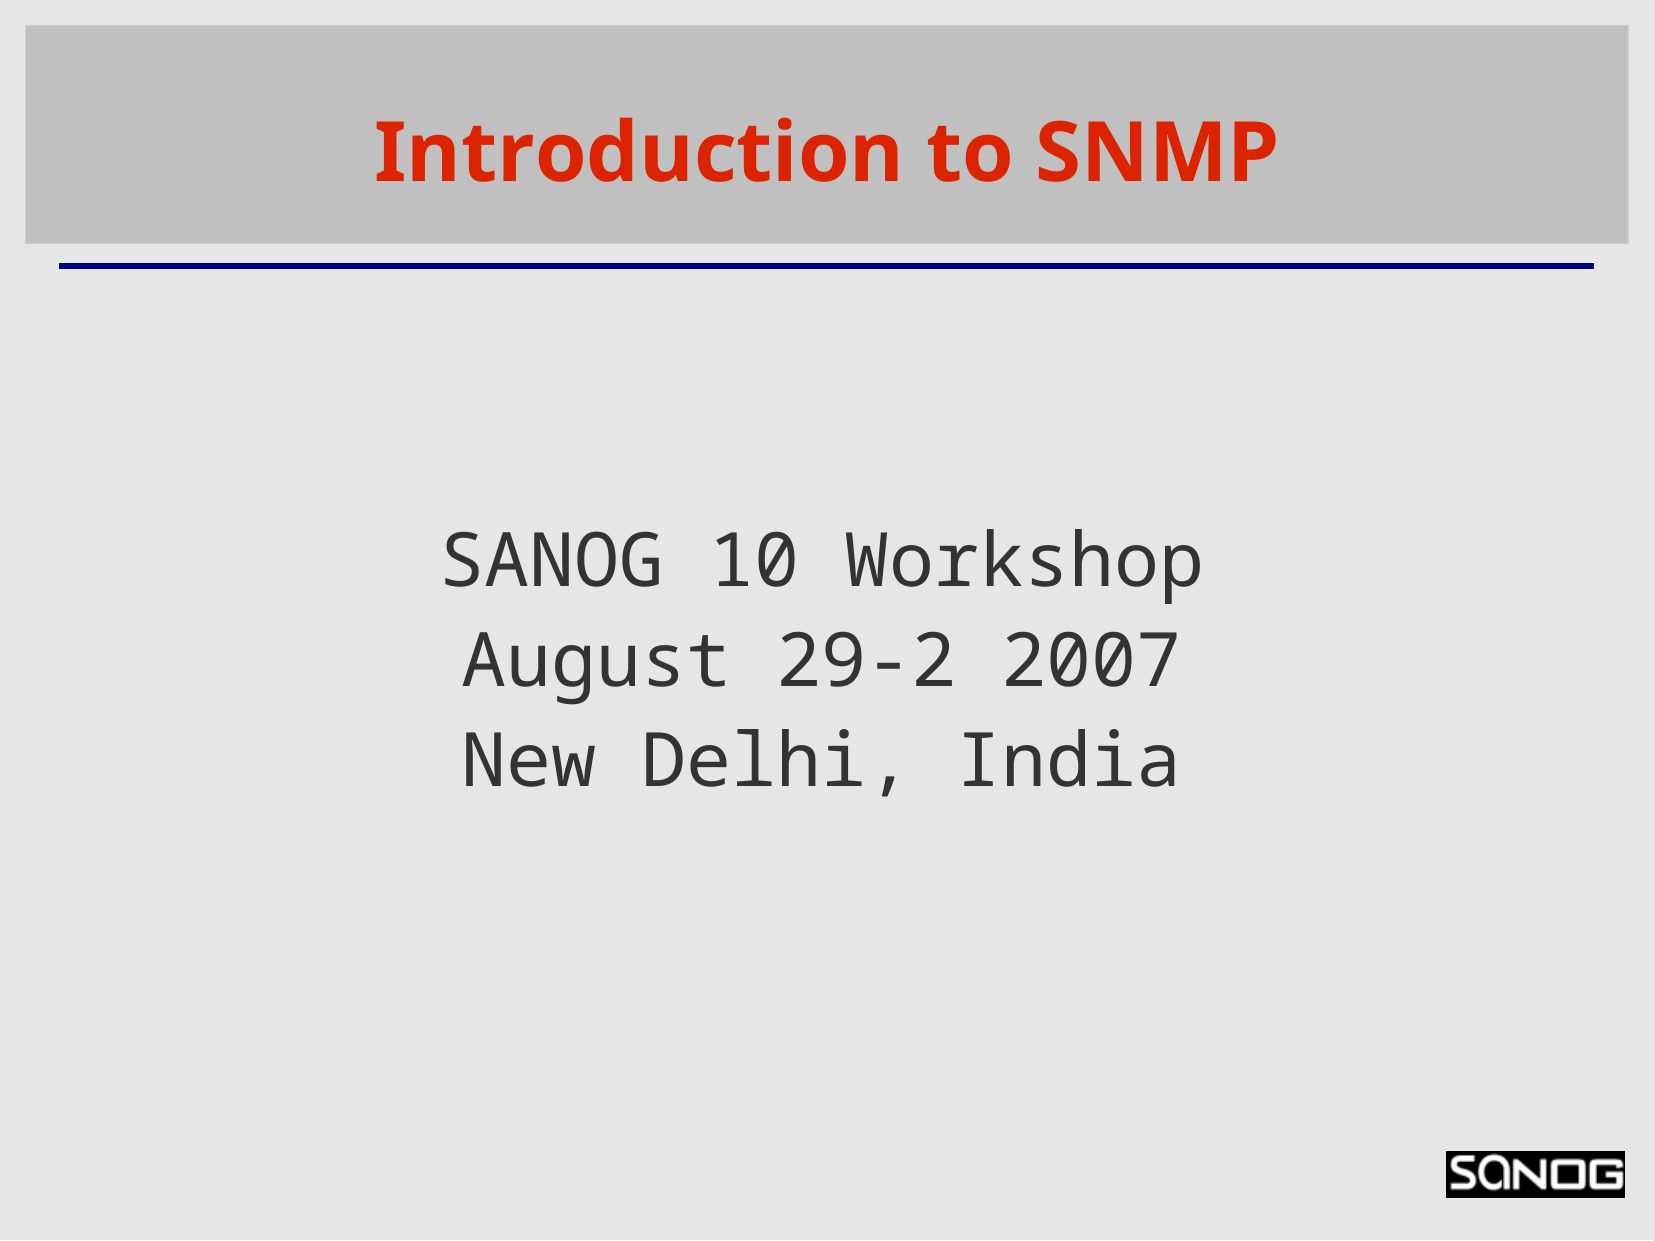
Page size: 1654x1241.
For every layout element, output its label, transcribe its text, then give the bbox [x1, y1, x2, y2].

title Introduction to SNMP [121, 46, 1534, 254]
picture [1446, 1151, 1625, 1198]
subtitle SANOG 10 Workshop August 29-2 2007 New Delhi, India [84, 294, 1524, 1118]
